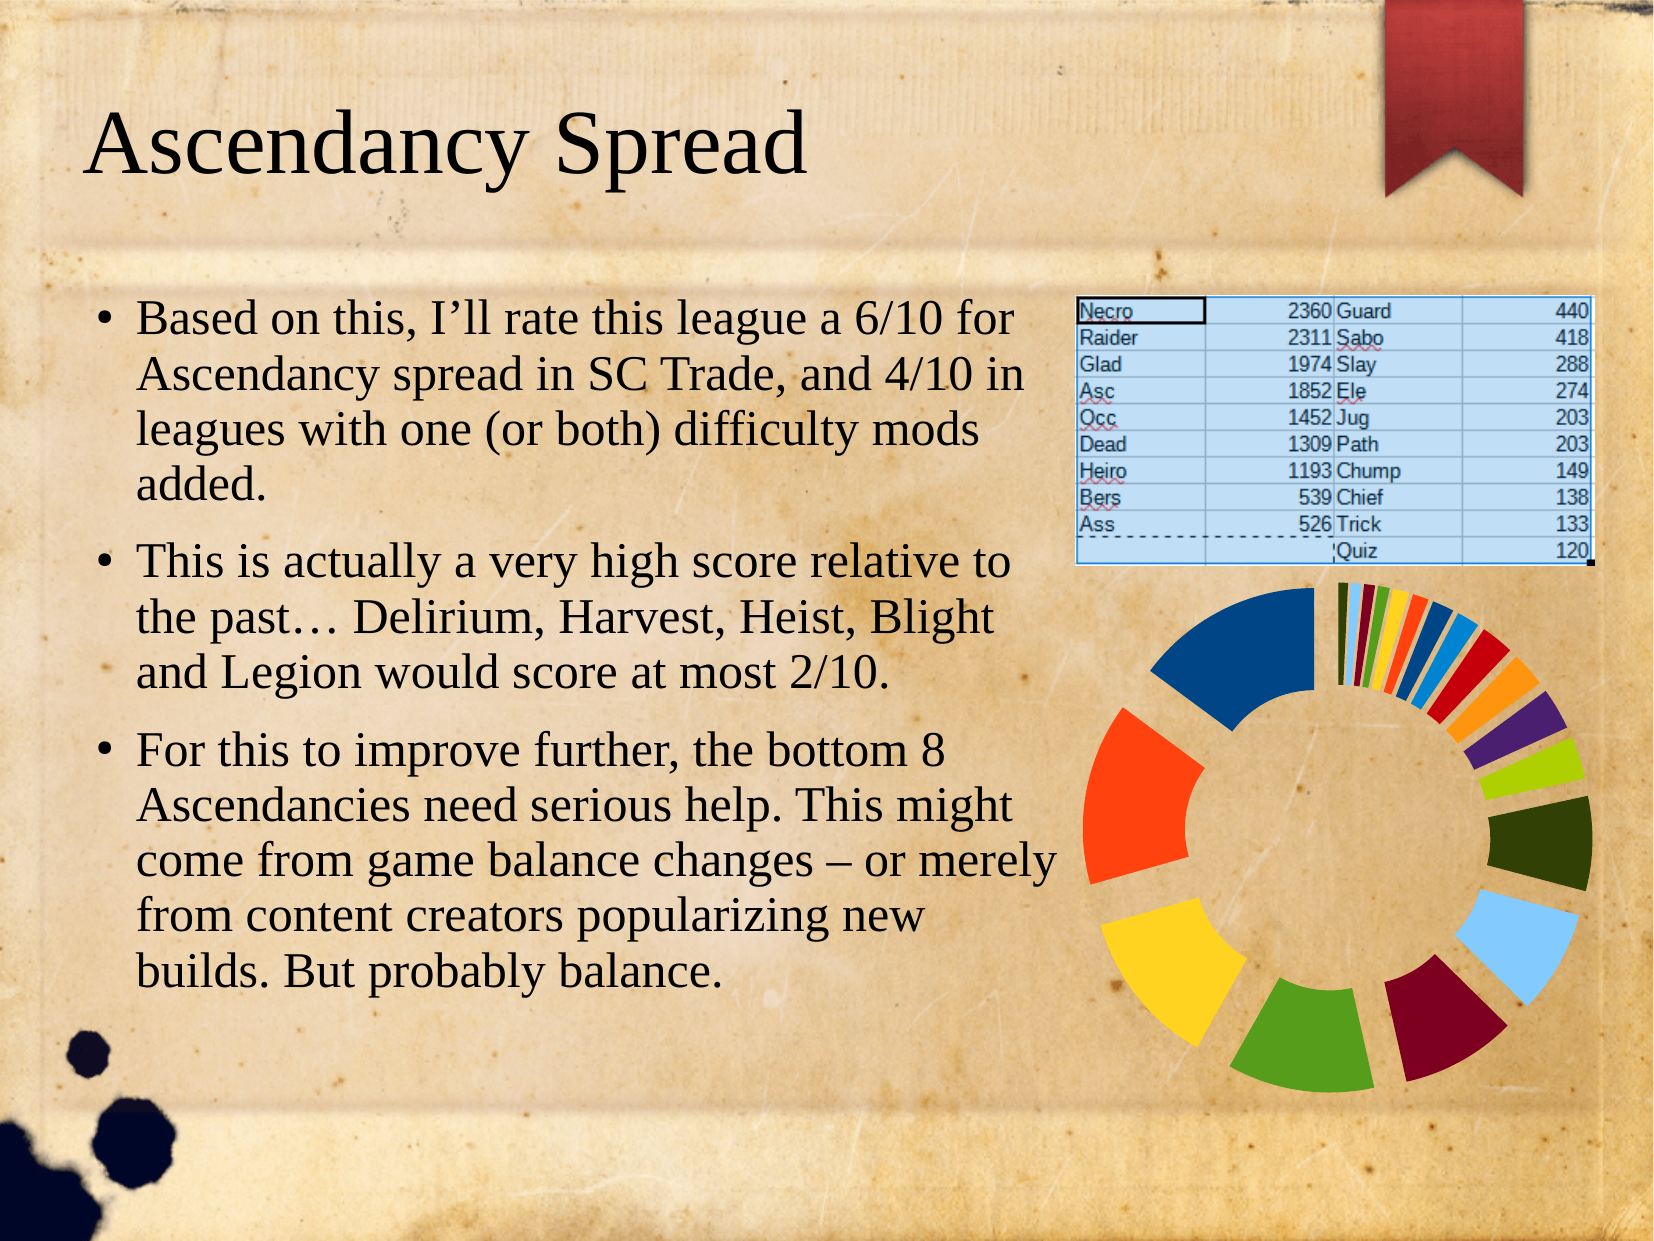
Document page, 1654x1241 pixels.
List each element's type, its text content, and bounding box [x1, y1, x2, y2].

list Based on this, I’ll rate this league a 6/10 for Ascendancy spread in SC Trade, and 4/10 in leagues with one (or both) difficulty mods added. This is actually a very high score relative to the past… Delirium, Harvest, Heist, Blight and Legion would score at most 2/10. For this to improve further, the bottom 8 Ascendancies need serious help. This might come from game balance changes – or merely from content creators popularizing new builds. But probably balance. [82, 290, 1063, 1010]
title Ascendancy Spread [82, 49, 1347, 237]
picture [0, 0, 1654, 1241]
